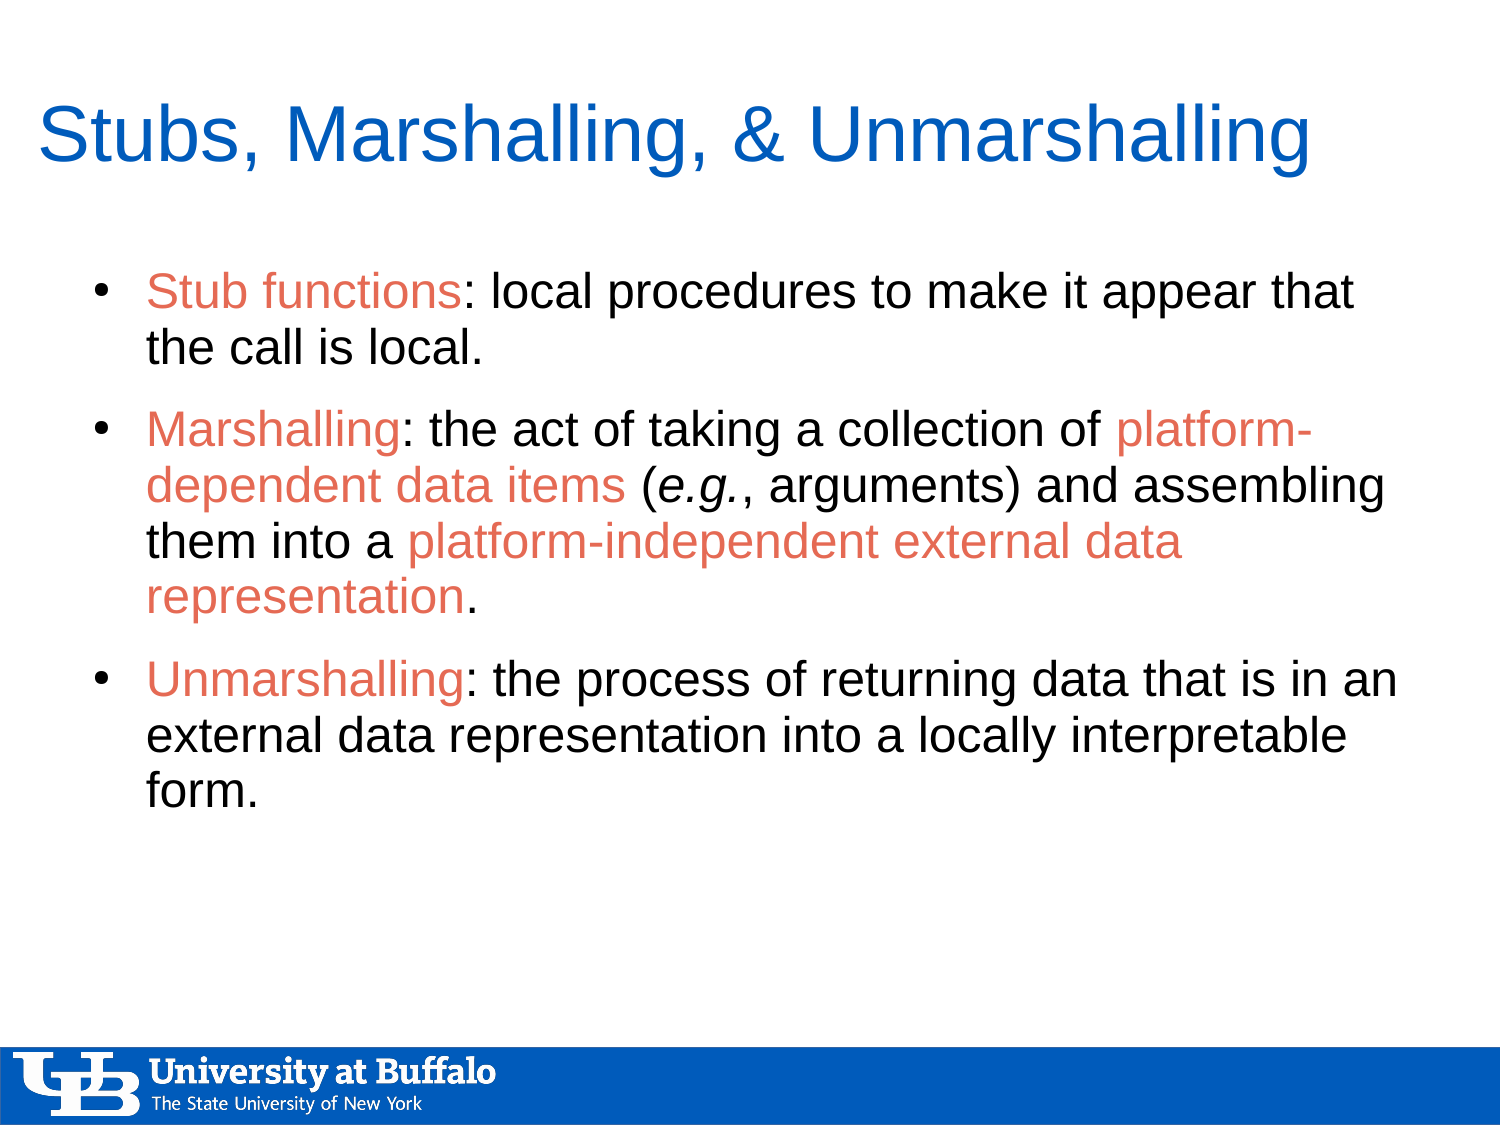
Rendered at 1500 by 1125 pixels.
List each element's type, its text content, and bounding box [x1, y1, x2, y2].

picture [13, 1052, 496, 1116]
title Stubs, Marshalling, & Unmarshalling [37, 40, 1388, 228]
list Stub functions: local procedures to make it appear that the call is local. Marshalling: the act of taking a collection of platform-dependent data items (e.g., arguments) and assembling them into a platform-independent external data representation. Unmarshalling: the process of returning data that is in an external data representation into a locally interpretable form. [75, 263, 1425, 916]
